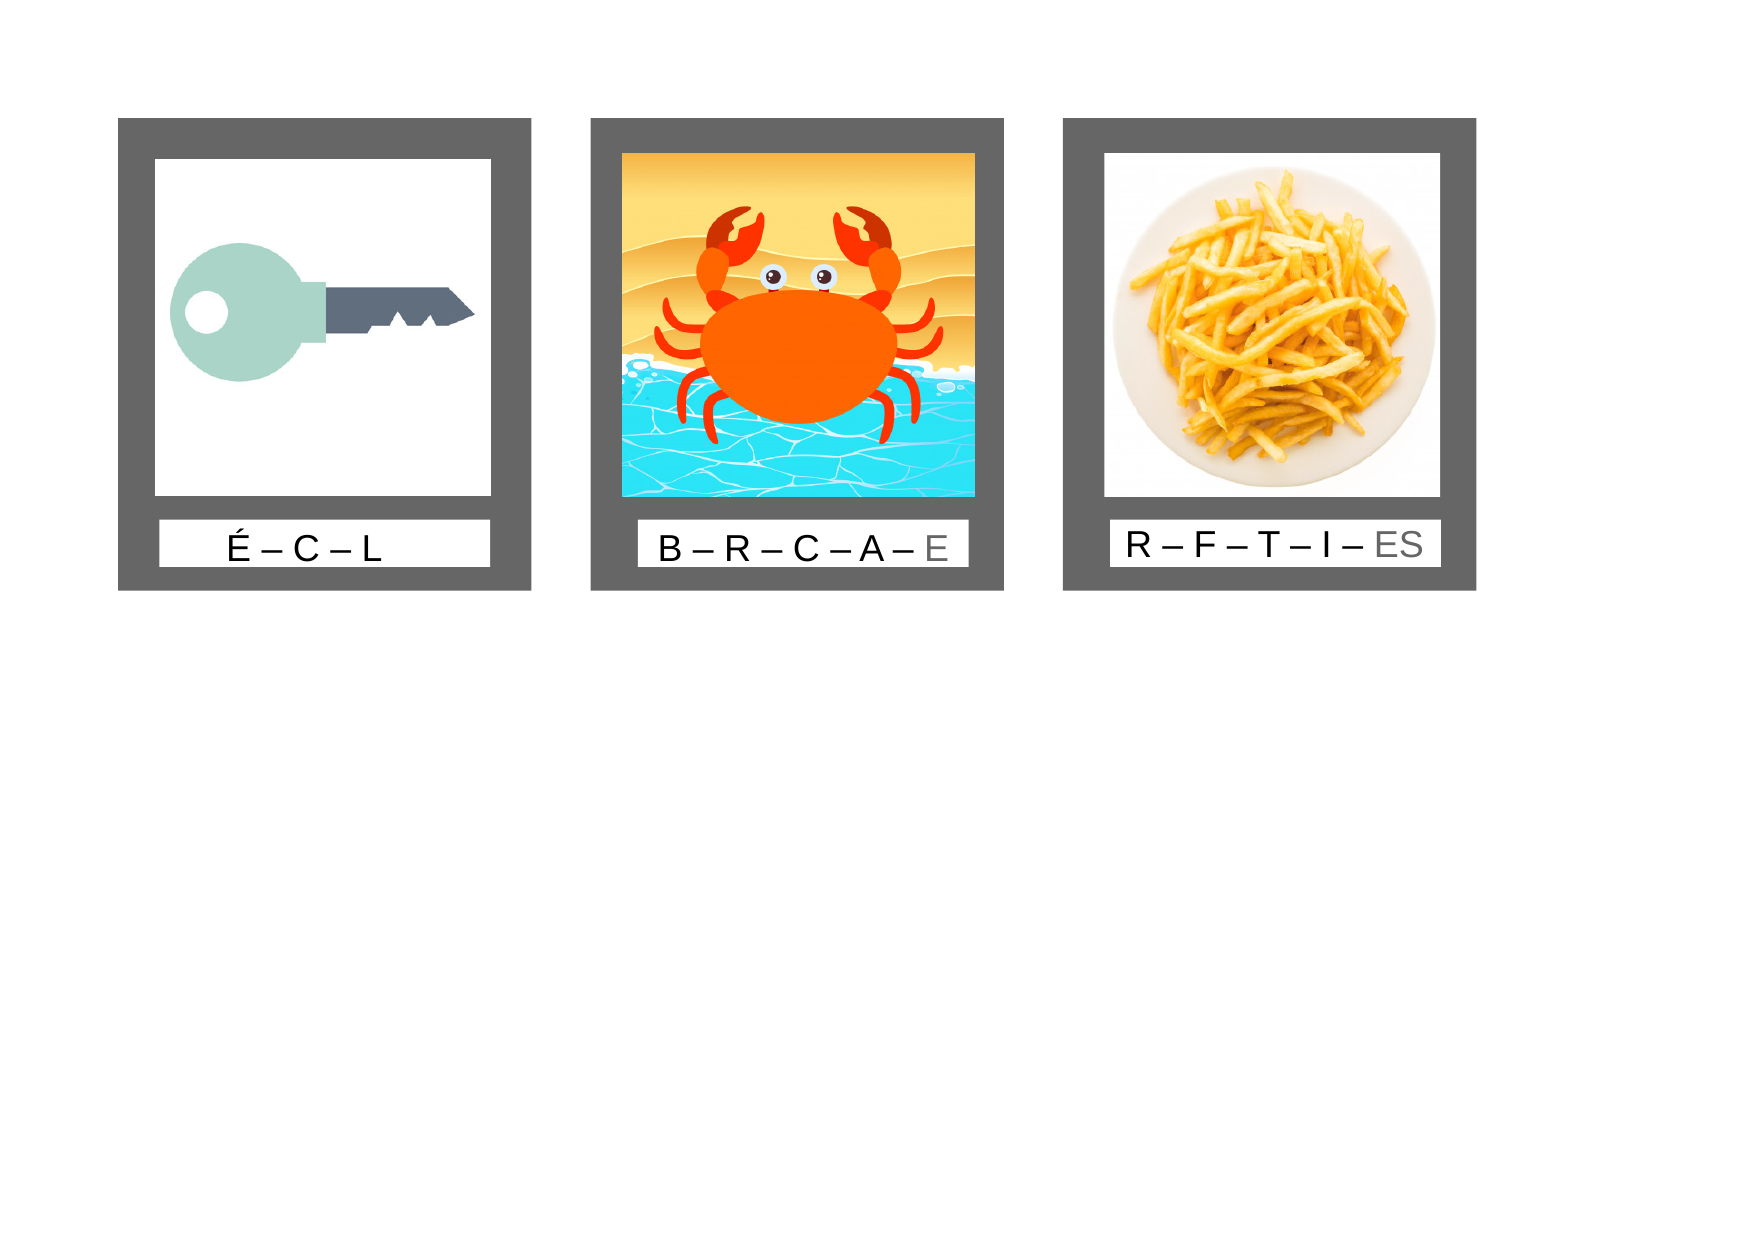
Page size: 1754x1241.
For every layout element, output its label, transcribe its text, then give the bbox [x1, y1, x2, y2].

text_box [590, 118, 1004, 591]
text_box [1062, 118, 1477, 591]
picture [155, 159, 491, 496]
picture [1104, 153, 1441, 497]
text_box B – R – C – A – E [642, 519, 975, 577]
text_box É – C – L [211, 519, 411, 577]
picture [622, 153, 975, 497]
text_box R – F – T – I – ES [1110, 516, 1450, 615]
text_box [118, 118, 532, 591]
